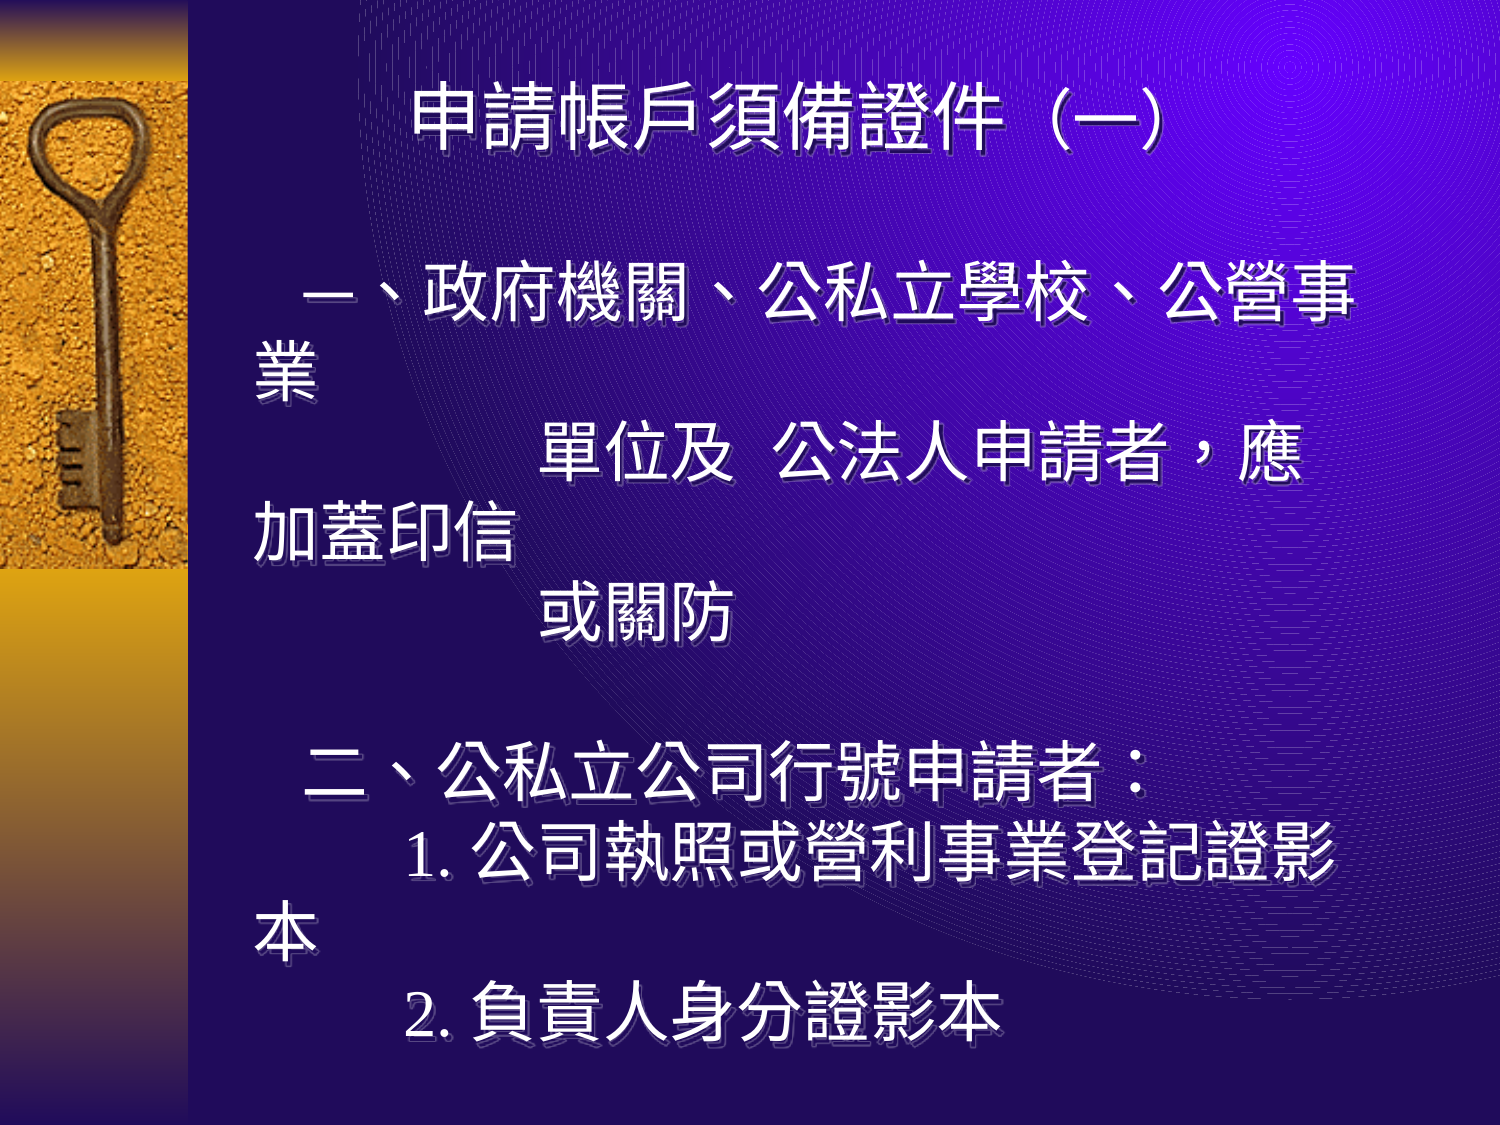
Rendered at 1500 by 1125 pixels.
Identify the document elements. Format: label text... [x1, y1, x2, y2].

text_box 申請帳戶須備證件（一） 一、政府機關、公私立學校、公營事業 單位及 公法人申請者，應加蓋印信 或關防 二、公私立公司行號申請者： 1.公司執照或營利事業登記證影本 2.負責人身分證影本 [238, 62, 1375, 1125]
